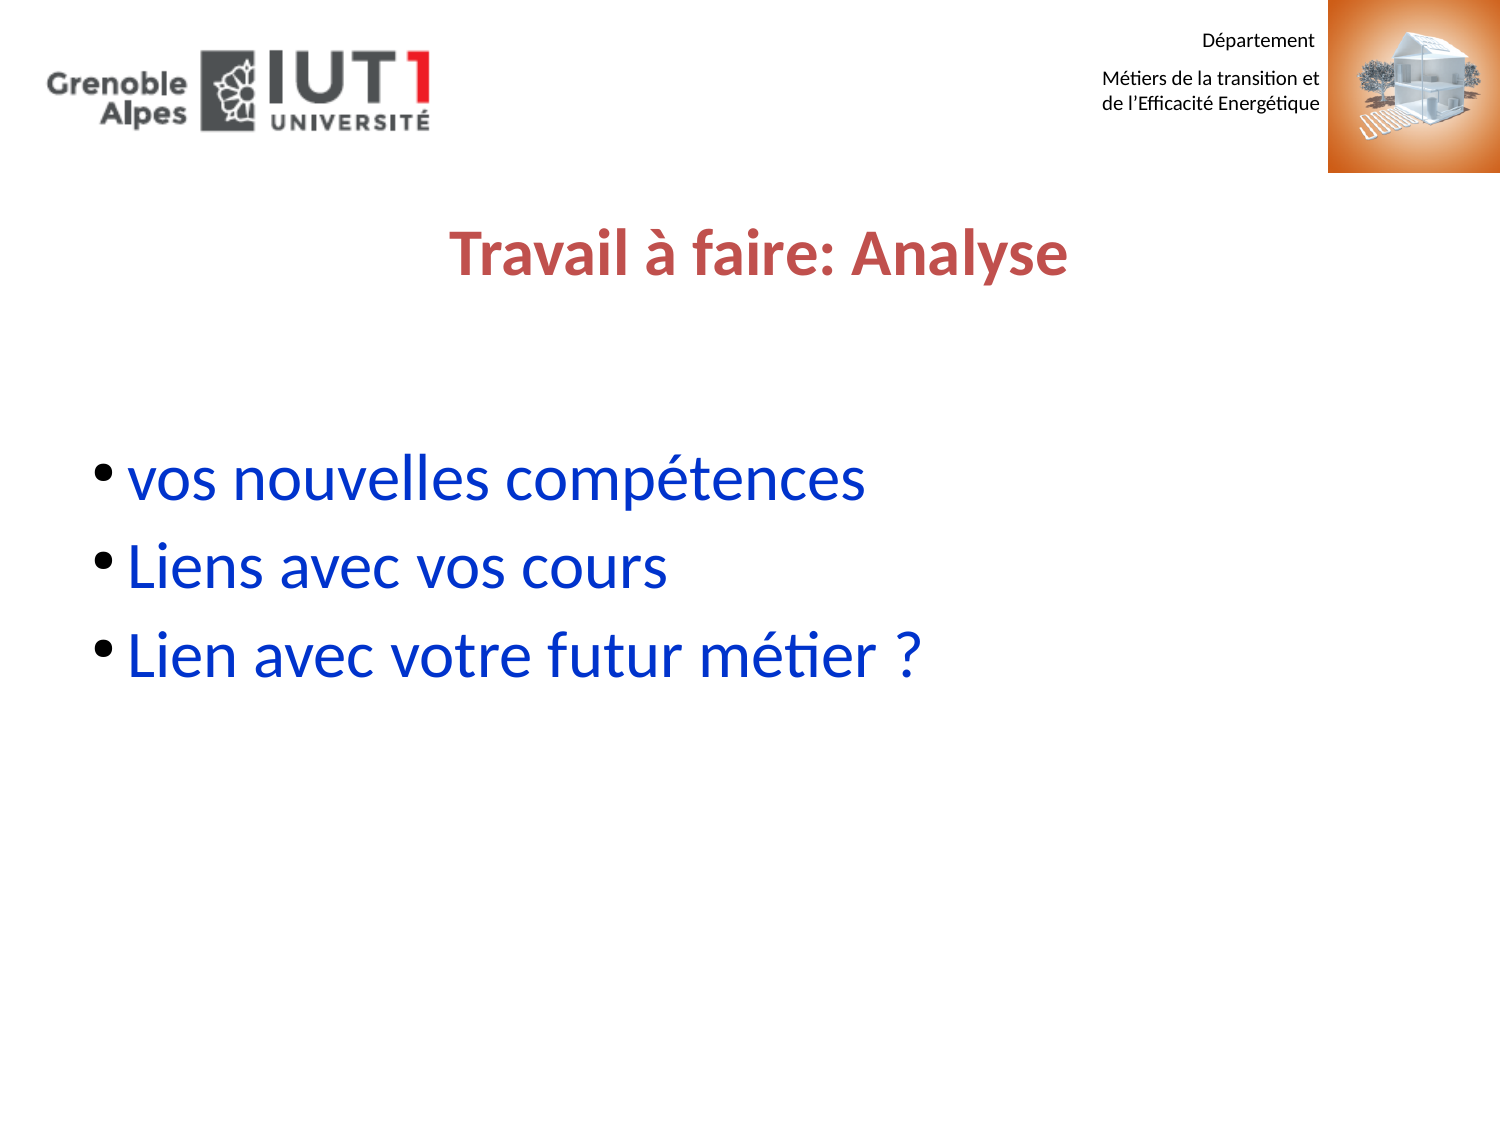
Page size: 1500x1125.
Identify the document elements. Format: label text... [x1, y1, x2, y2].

text_box vos nouvelles compétences Liens avec vos cours Lien avec votre futur métier ? [41, 338, 1471, 1024]
picture [6, 7, 550, 173]
title Travail à faire: Analyse [184, 155, 1335, 343]
picture [1328, 0, 1500, 173]
text_box Département Métiers de la transition et de l’Efficacité Energétique [1062, 19, 1335, 123]
